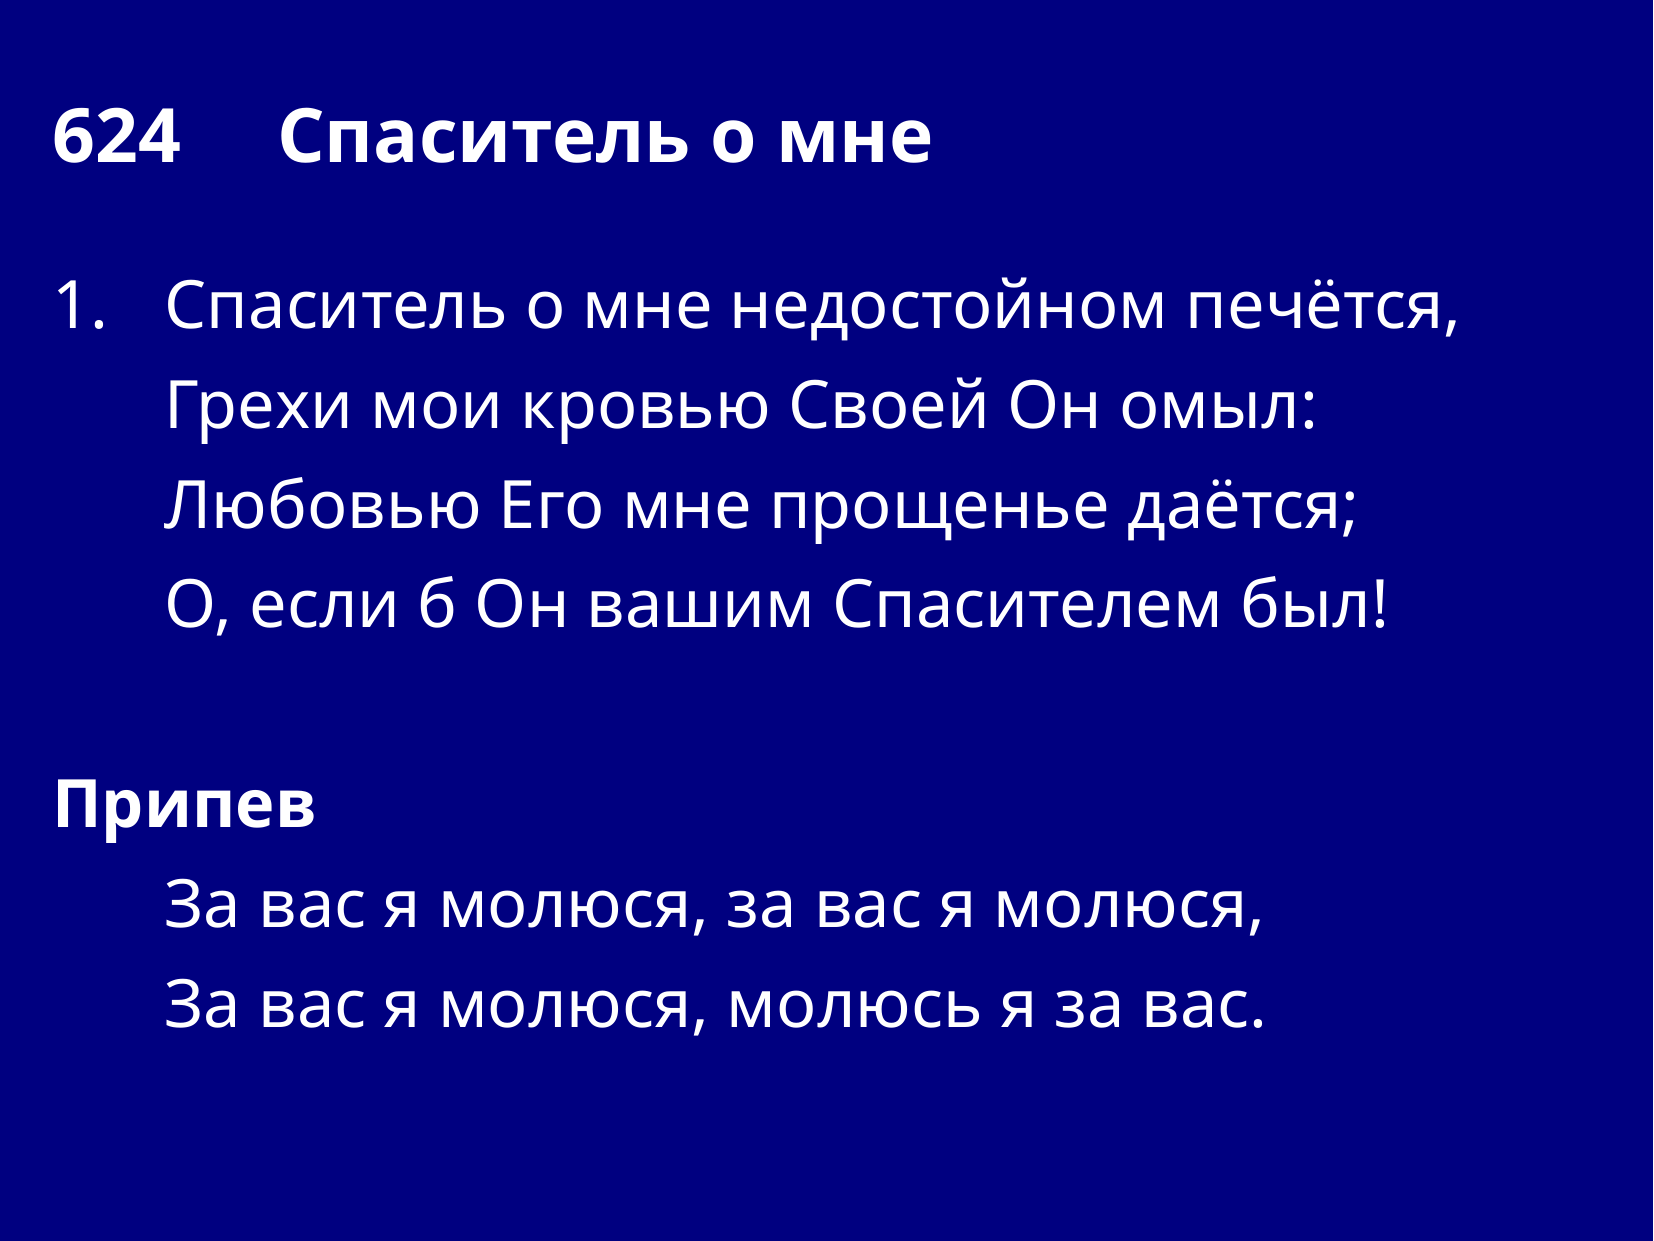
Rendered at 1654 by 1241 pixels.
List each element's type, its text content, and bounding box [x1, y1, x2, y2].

text_box 1. Спаситель о мне недостойном печётся, Грехи мои кровью Своей Он омыл: Любовью Его мне прощенье даётся; О, если б Он вашим Спасителем был! Припев За вас я молюся, за вас я молюся, За вас я молюся, молюсь я за вас. [37, 150, 1653, 1163]
text_box 624 Спаситель о мне [37, 75, 1576, 188]
